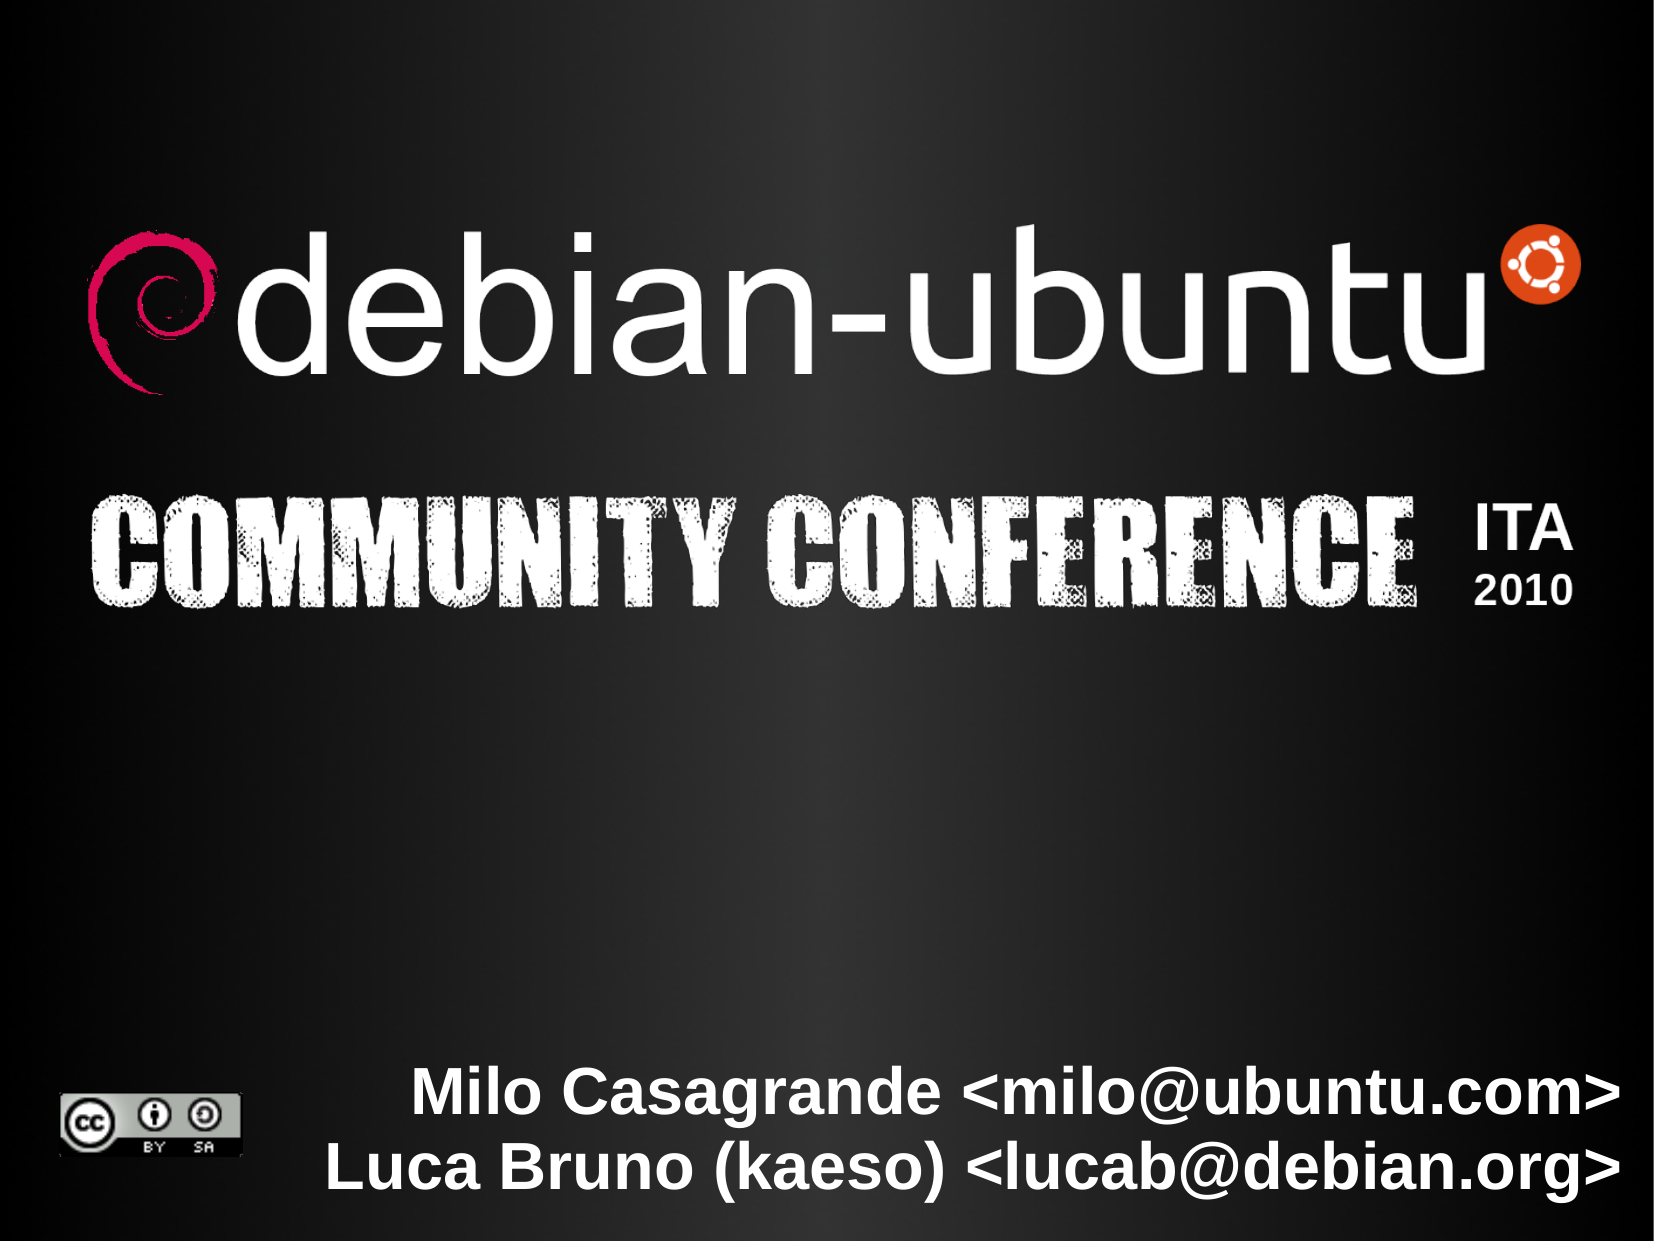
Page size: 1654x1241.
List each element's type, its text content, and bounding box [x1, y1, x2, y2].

picture [0, 0, 1654, 1241]
text_box Milo Casagrande <milo@ubuntu.com> Luca Bruno (kaeso) <lucab@debian.org> [10, 1046, 1639, 1213]
